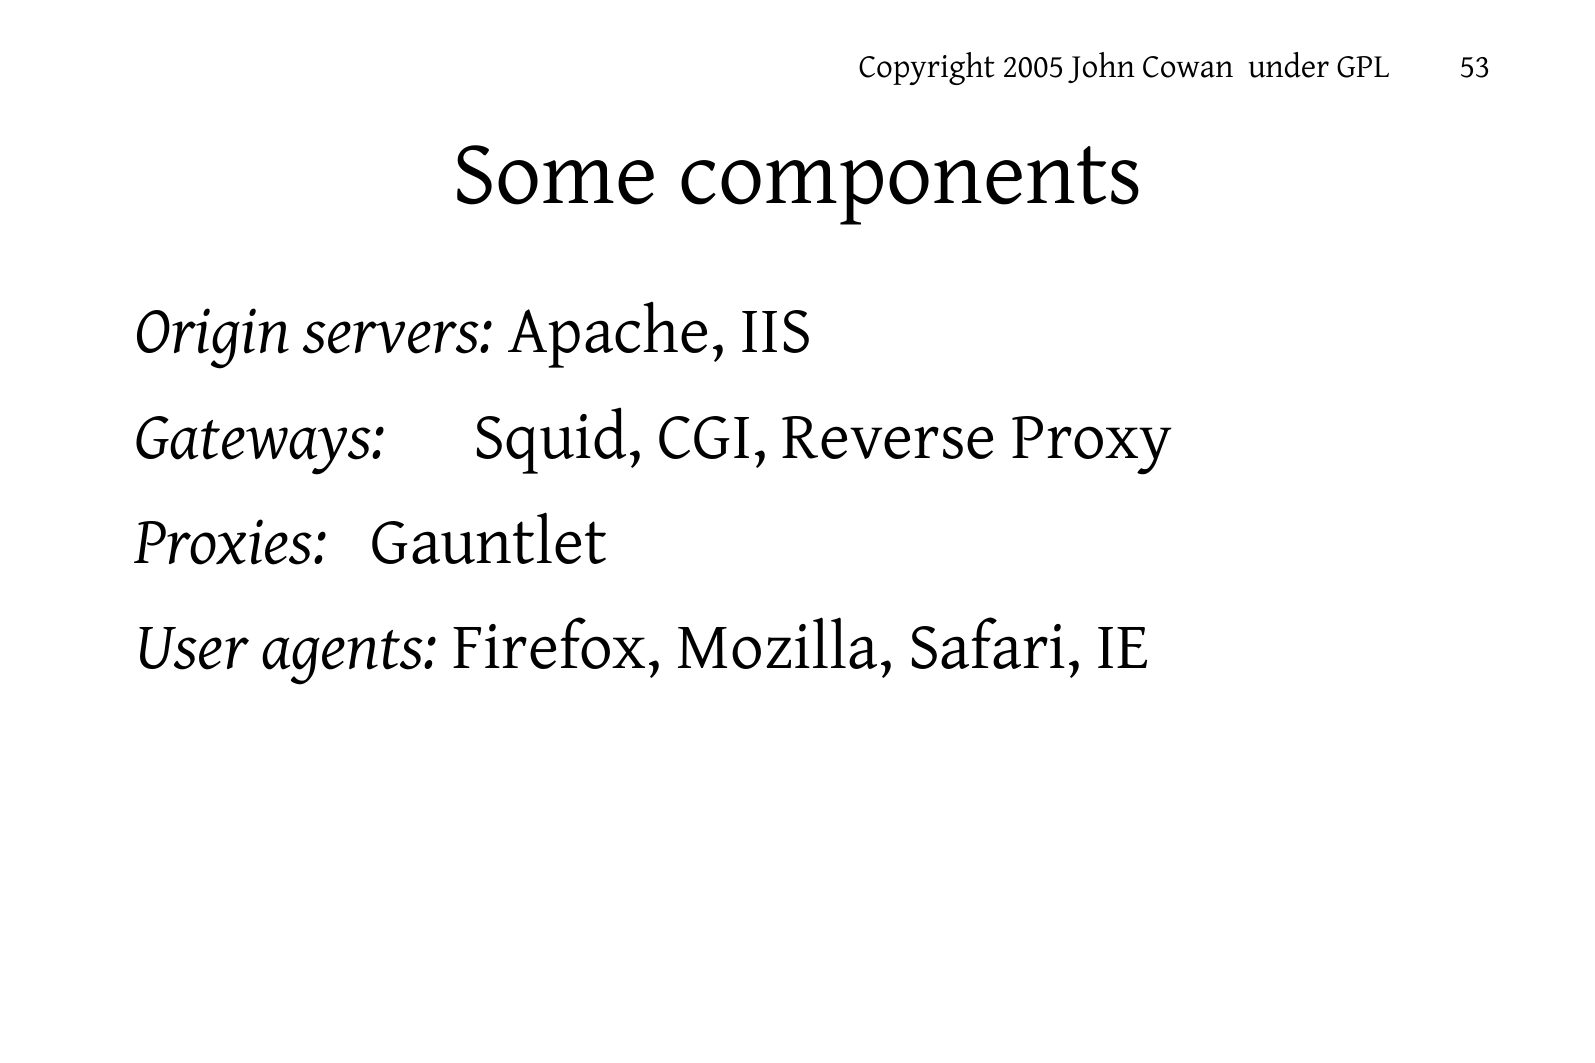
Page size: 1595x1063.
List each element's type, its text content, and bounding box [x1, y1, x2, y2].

list Origin servers: Apache, IIS Gateways: Squid, CGI, Reverse Proxy Proxies: Gauntlet User agents: Firefox, Mozilla, Safari, IE [117, 295, 1479, 966]
title Some components [117, 88, 1479, 266]
